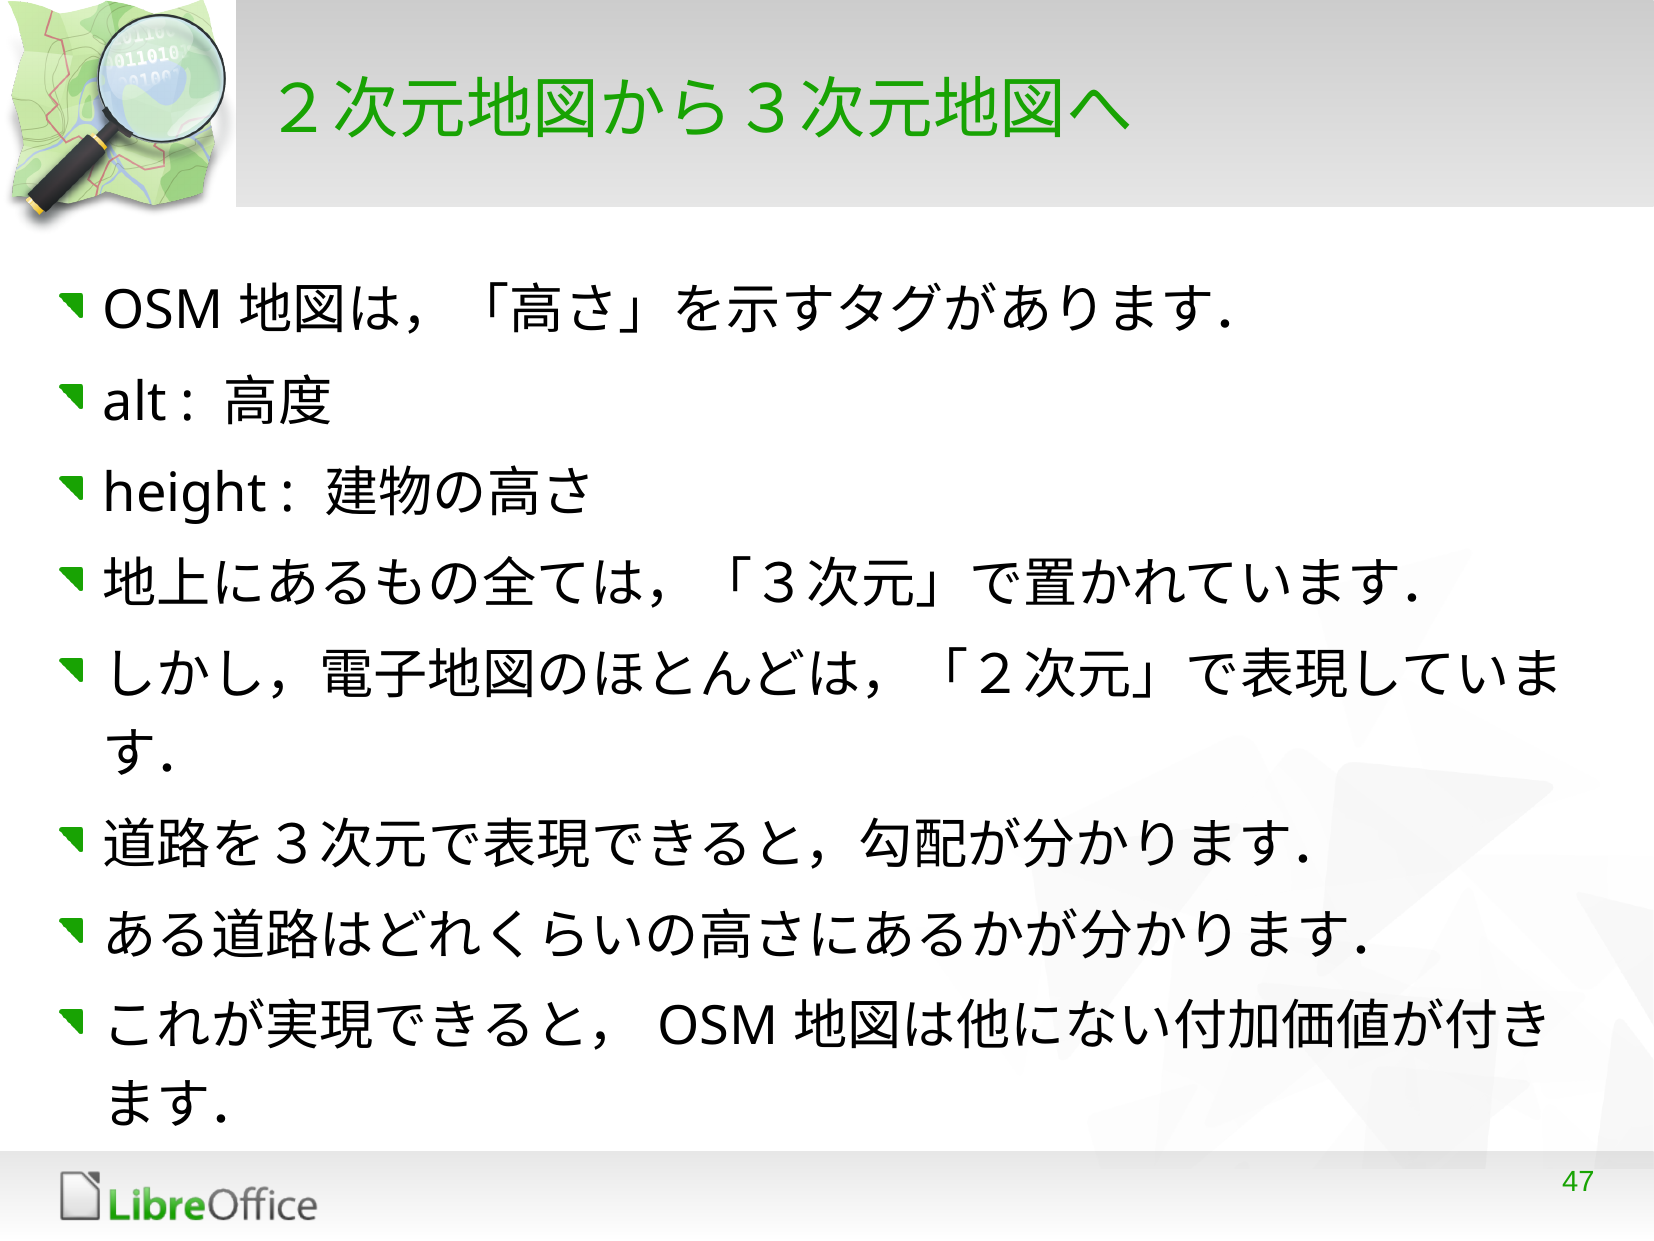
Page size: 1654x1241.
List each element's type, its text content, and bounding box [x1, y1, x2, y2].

picture [0, 0, 237, 237]
picture [41, 1152, 337, 1240]
picture [915, 548, 1654, 1169]
title ２次元地図から３次元地図へ [265, 29, 1595, 178]
picture [59, 1009, 83, 1034]
list OSM地図は，「高さ」を示すタグがあります． alt : 高度 height : 建物の高さ 地上にあるもの全ては，「３次元」で置かれています． しかし，電子地図のほとんどは，「２次元」で表現しています． 道路を３次元で表現できると，勾配が分かります． ある道路はどれくらいの高さにあるかが分かります． これが実現できると，OSM地図は他にない付加価値が付きます． [59, 265, 1595, 986]
